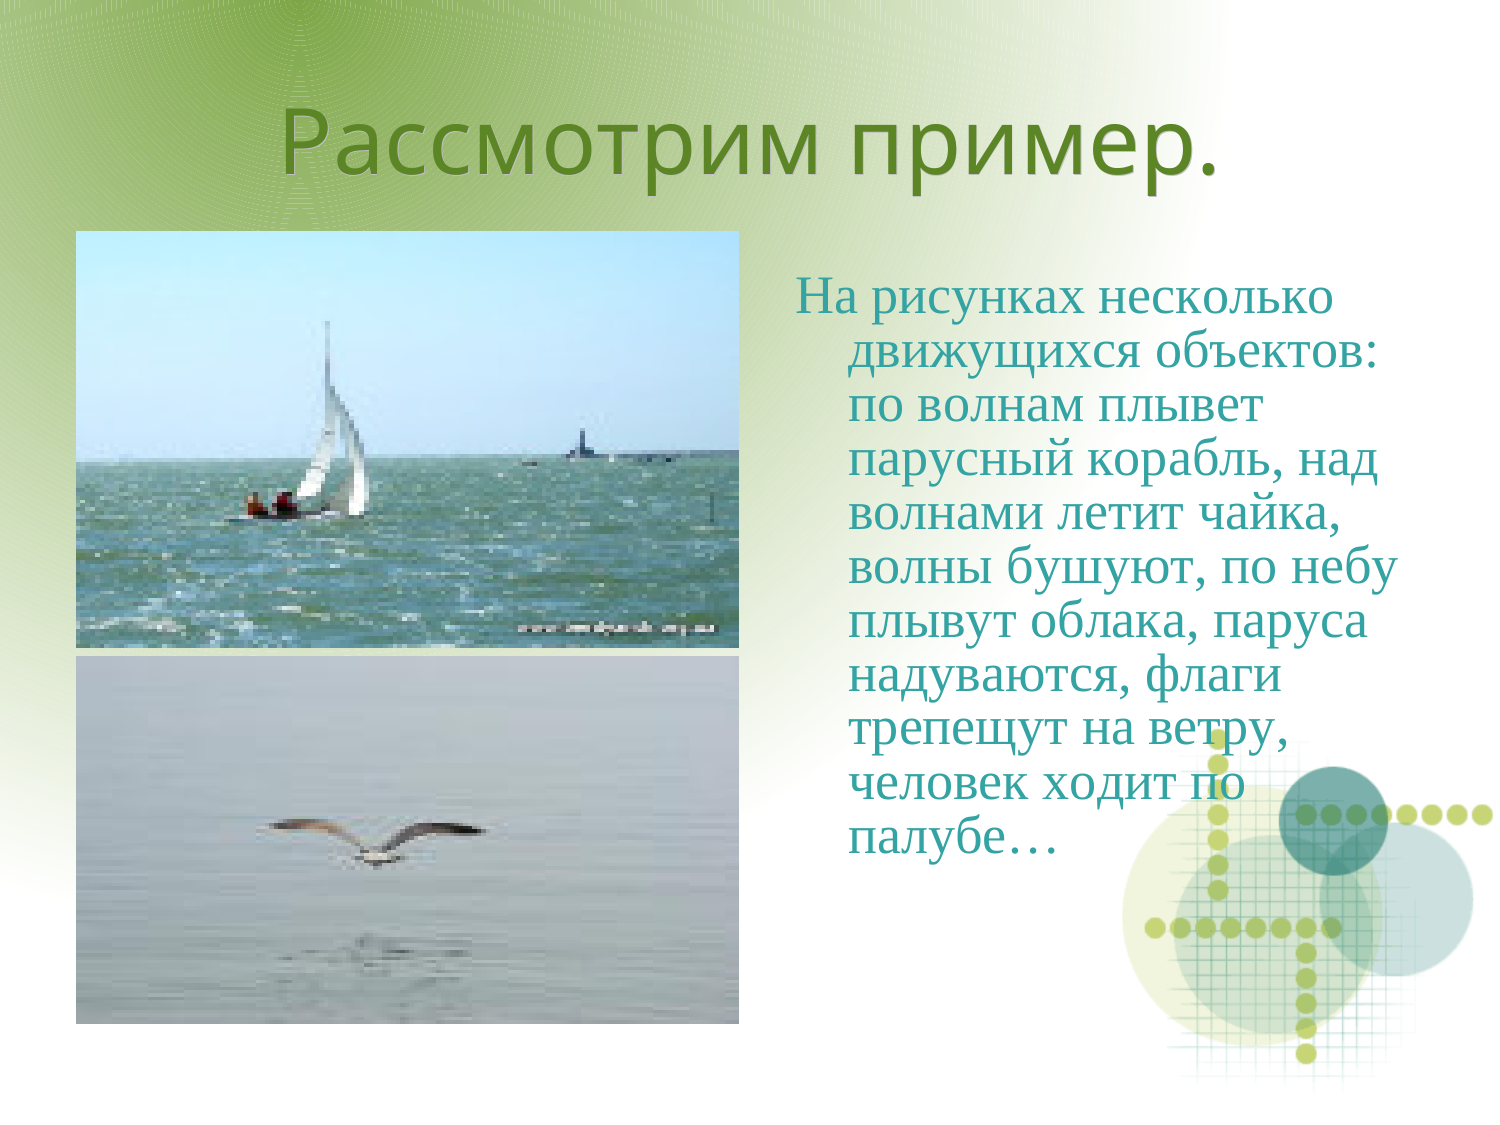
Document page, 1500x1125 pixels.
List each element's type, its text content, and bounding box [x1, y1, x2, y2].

picture [76, 656, 739, 1024]
list На рисунках несколько движущихся объектов: по волнам плывет парусный корабль, над волнами летит чайка, волны бушуют, по небу плывут облака, паруса надуваются, флаги трепещут на ветру, человек ходит по палубе… [762, 262, 1426, 1006]
picture [76, 231, 739, 648]
picture [1110, 718, 1500, 1098]
title Рассмотрим пример. [75, 45, 1426, 233]
